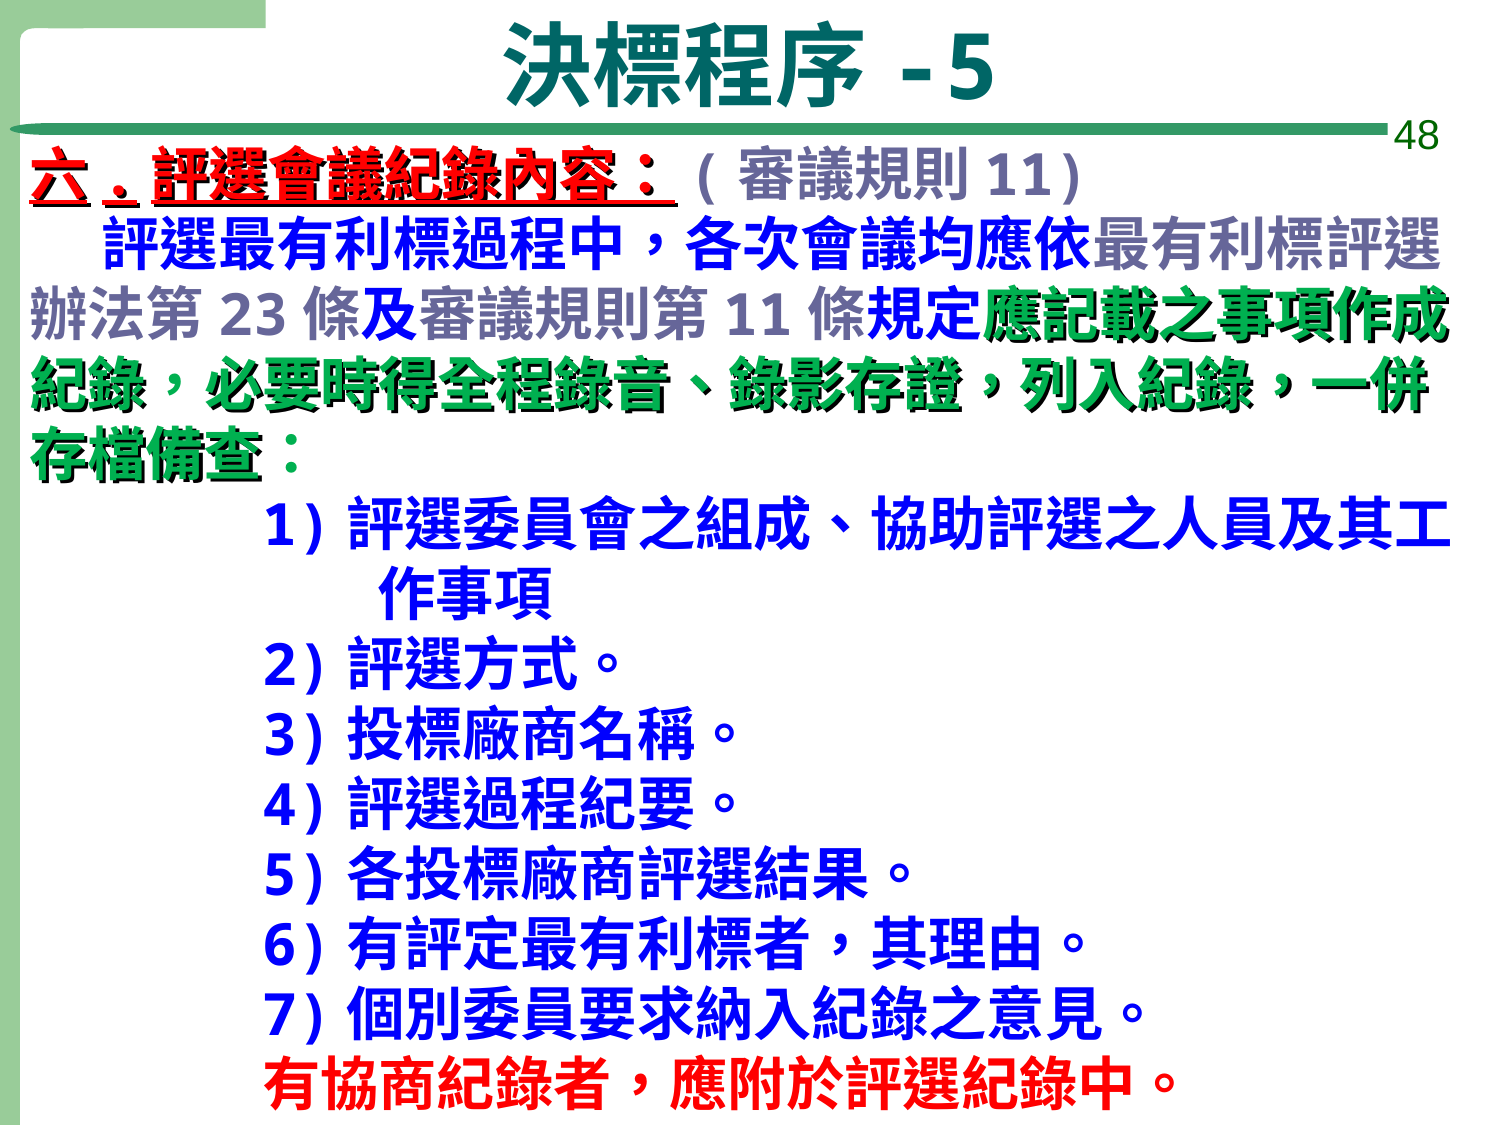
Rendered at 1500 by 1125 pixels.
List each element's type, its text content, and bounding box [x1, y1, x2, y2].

text_box 六.評選會議紀錄內容：(審議規則11) 評選最有利標過程中，各次會議均應依最有利標評選辦法第23條及審議規則第11條規定應記載之事項作成紀錄，必要時得全程錄音、錄影存證，列入紀錄，一併存檔備查： 1)評選委員會之組成、協助評選之人員及其工作事項 2)評選方式。 3)投標廠商名稱。 4)評選過程紀要。 5)各投標廠商評選結果。 6)有評定最有利標者，其理由。 7)個別委員要求納入紀錄之意見。 有協商紀錄者，應附於評選紀錄中。 [29, 137, 1471, 1082]
text_box [1378, 126, 1491, 166]
title 決標程序-5 [0, 0, 1500, 126]
